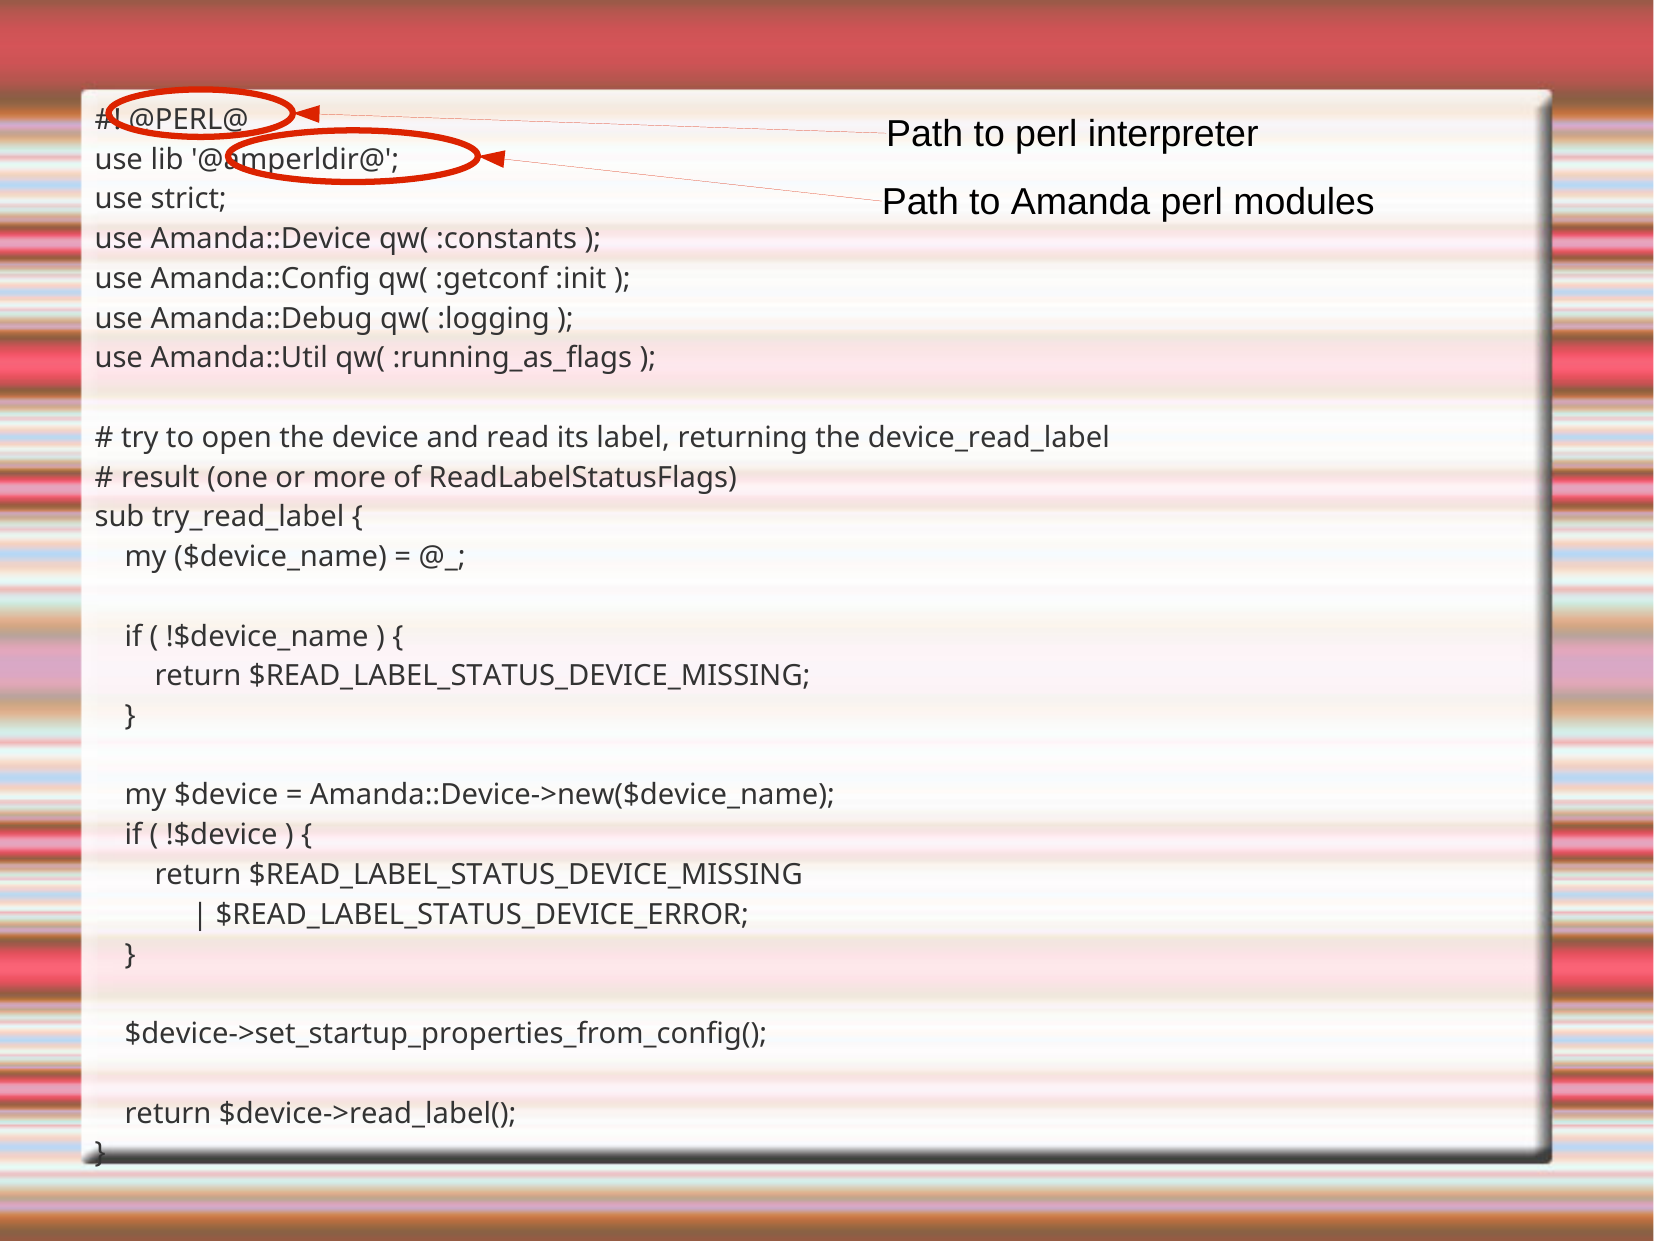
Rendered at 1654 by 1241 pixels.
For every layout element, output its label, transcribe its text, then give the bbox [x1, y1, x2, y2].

text_box Path to Amanda perl modules [881, 180, 1377, 223]
picture [0, 0, 1654, 1241]
text_box Path to perl interpreter [886, 112, 1260, 155]
list #! @PERL@ use lib '@amperldir@'; use strict; use Amanda::Device qw( :constants ); use Amanda::Config qw( :getconf :init ); use Amanda::Debug qw( :logging ); use Amanda::Util qw( :running_as_flags ); # try to open the device and read its label, returning the device_read_label # result (one or more of ReadLabelStatusFlags) sub try_read_label { my ($device_name) = @_; if ( !$device_name ) { return $READ_LABEL_STATUS_DEVICE_MISSING; } my $device = Amanda::Device->new($device_name); if ( !$device ) { return $READ_LABEL_STATUS_DEVICE_MISSING | $READ_LABEL_STATUS_DEVICE_ERROR; } $device->set_startup_properties_from_config(); return $device->read_label(); } [82, 98, 1571, 1163]
